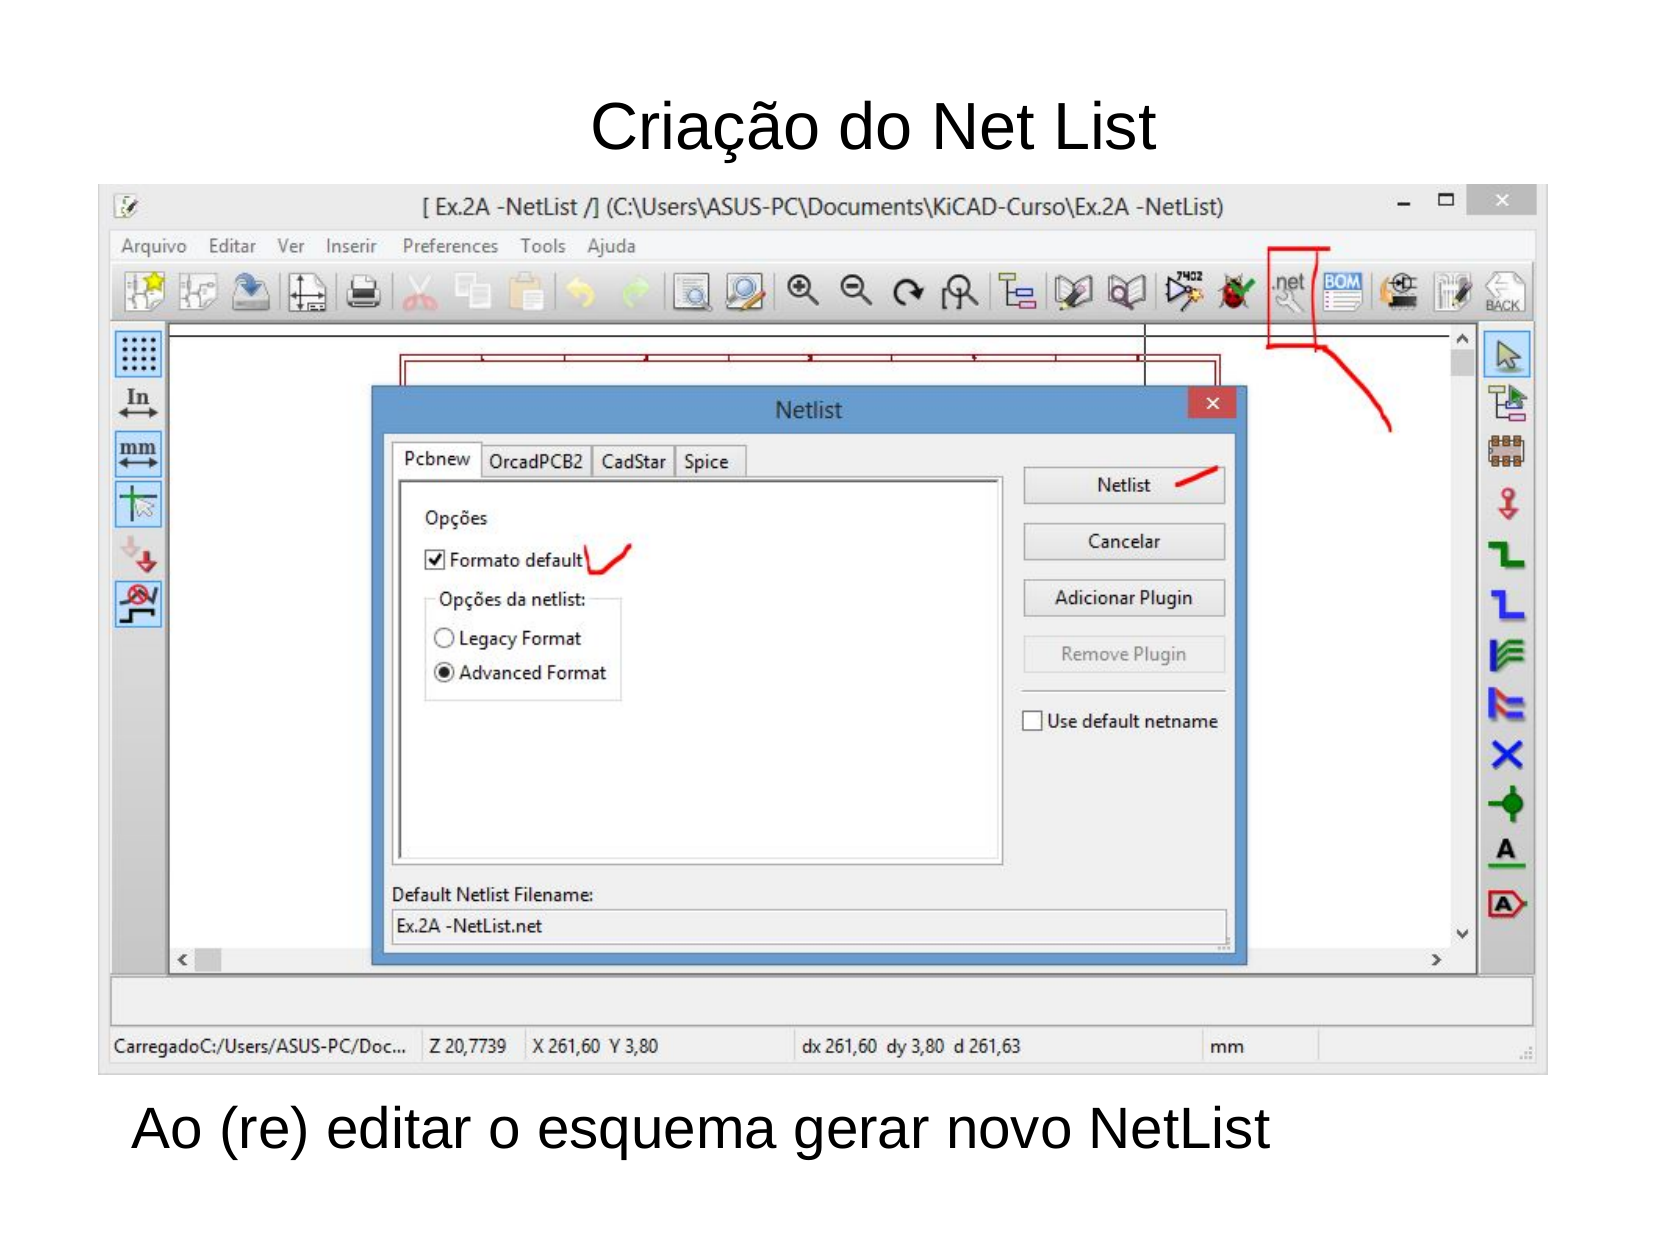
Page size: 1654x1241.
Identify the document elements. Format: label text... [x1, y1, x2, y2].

text_box Ao (re) editar o esquema gerar novo NetList [117, 1088, 1370, 1169]
list Criação do Net List [94, 89, 1583, 189]
picture [98, 184, 1548, 1075]
